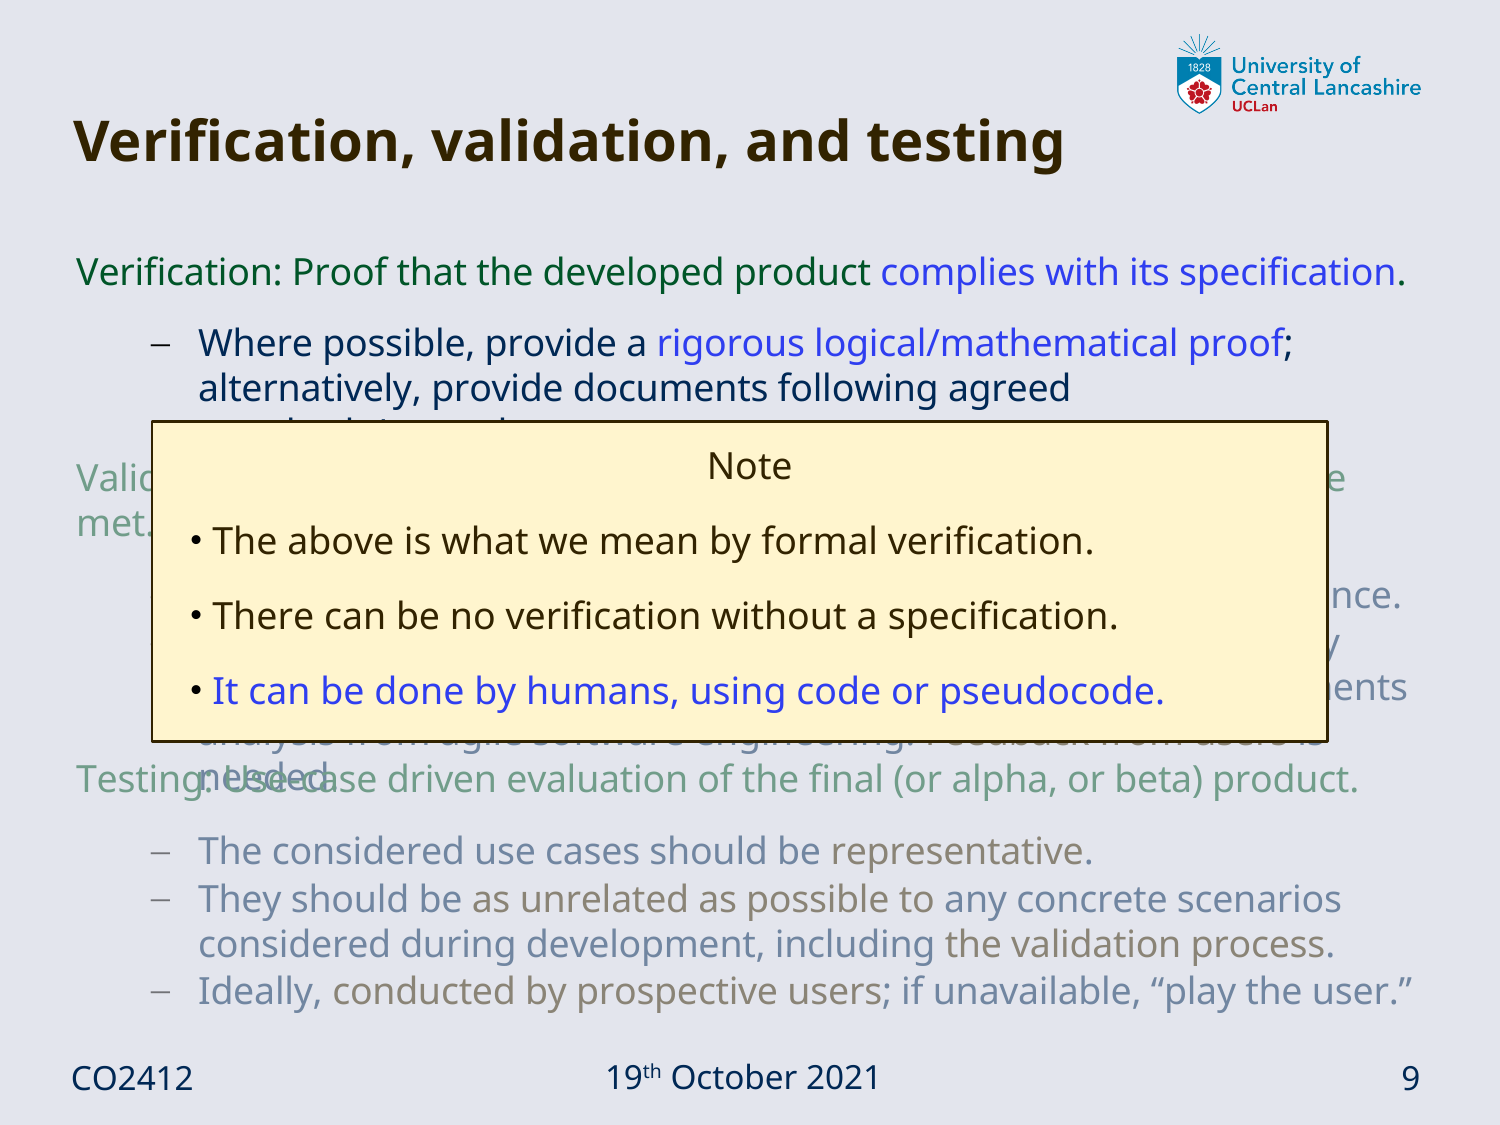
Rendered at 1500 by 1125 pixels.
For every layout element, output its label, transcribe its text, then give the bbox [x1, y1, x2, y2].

text_box Verification: Proof that the developed product complies with its specification. Where possible, provide a rigorous logical/mathematical proof; alternatively, provide documents following agreed standards/procedures. [59, 240, 1484, 417]
picture [1177, 34, 1421, 93]
text_box [28, 421, 1462, 1030]
text_box Note The above is what we mean by formal verification. There can be no verification without a specification. It can be done by humans, using code or pseudocode. [174, 434, 1325, 736]
title Verification, validation, and testing [58, 93, 1475, 186]
